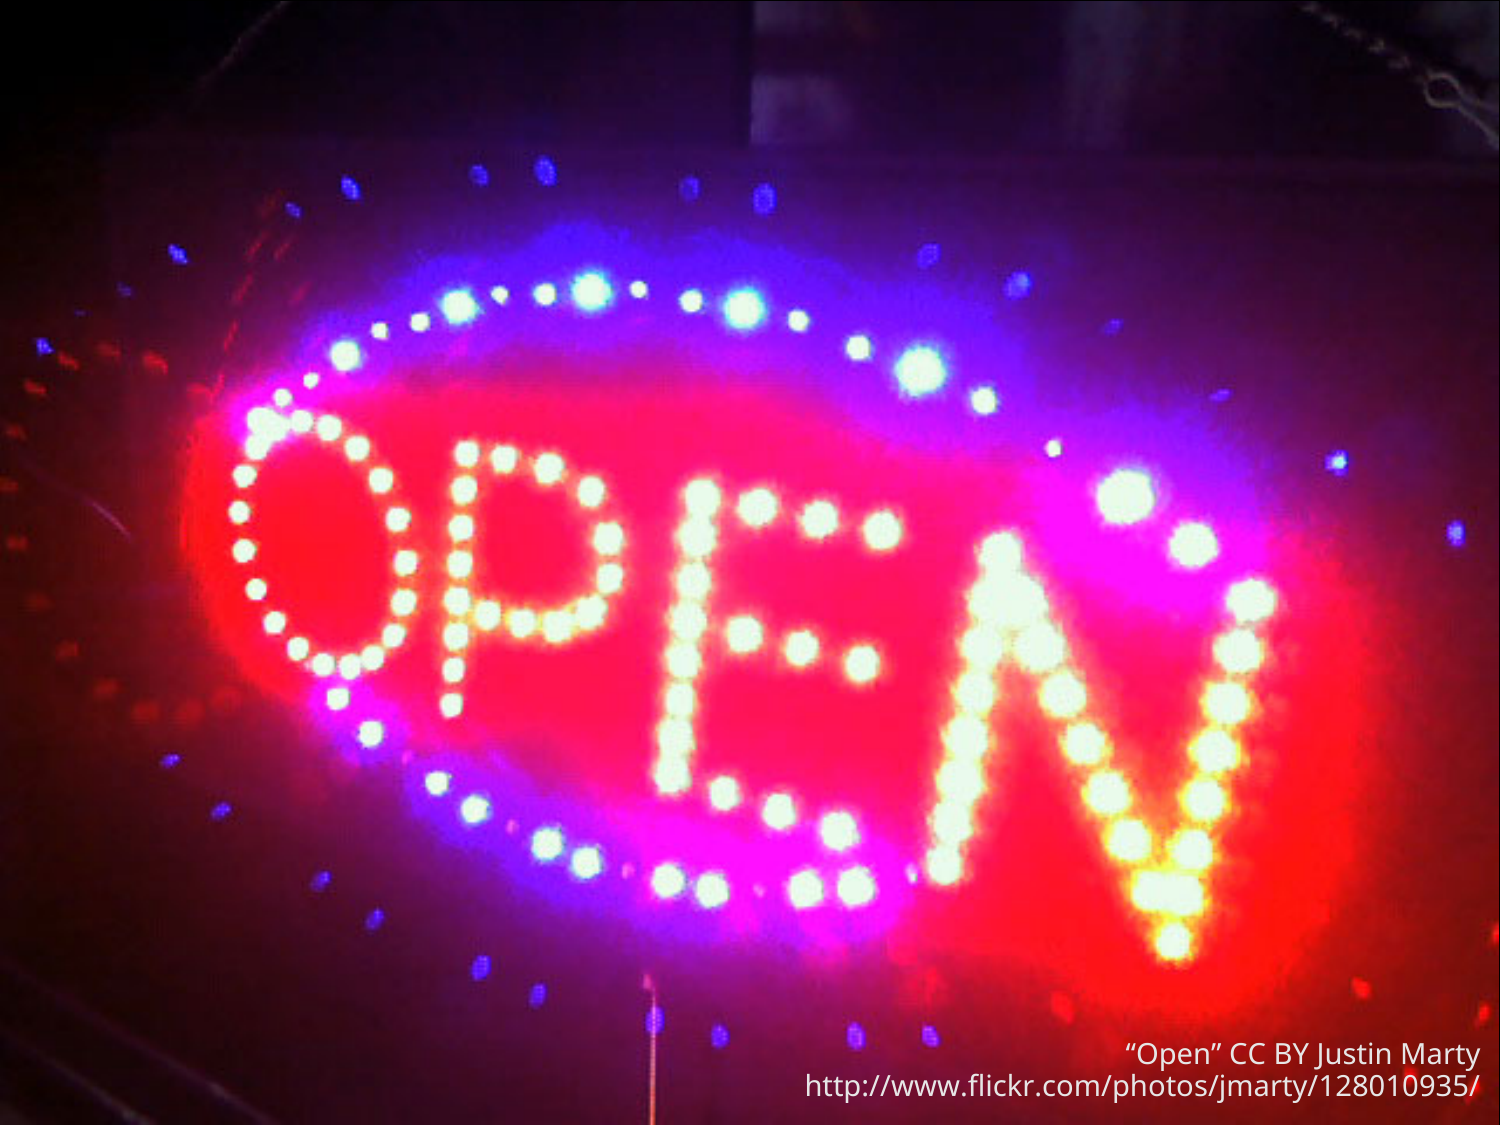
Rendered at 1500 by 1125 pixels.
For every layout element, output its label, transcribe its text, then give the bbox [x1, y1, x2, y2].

text_box “Open” CC BY Justin Marty http://www.flickr.com/photos/jmarty/128010935/ [651, 1030, 1496, 1122]
picture [0, 1, 1499, 1125]
